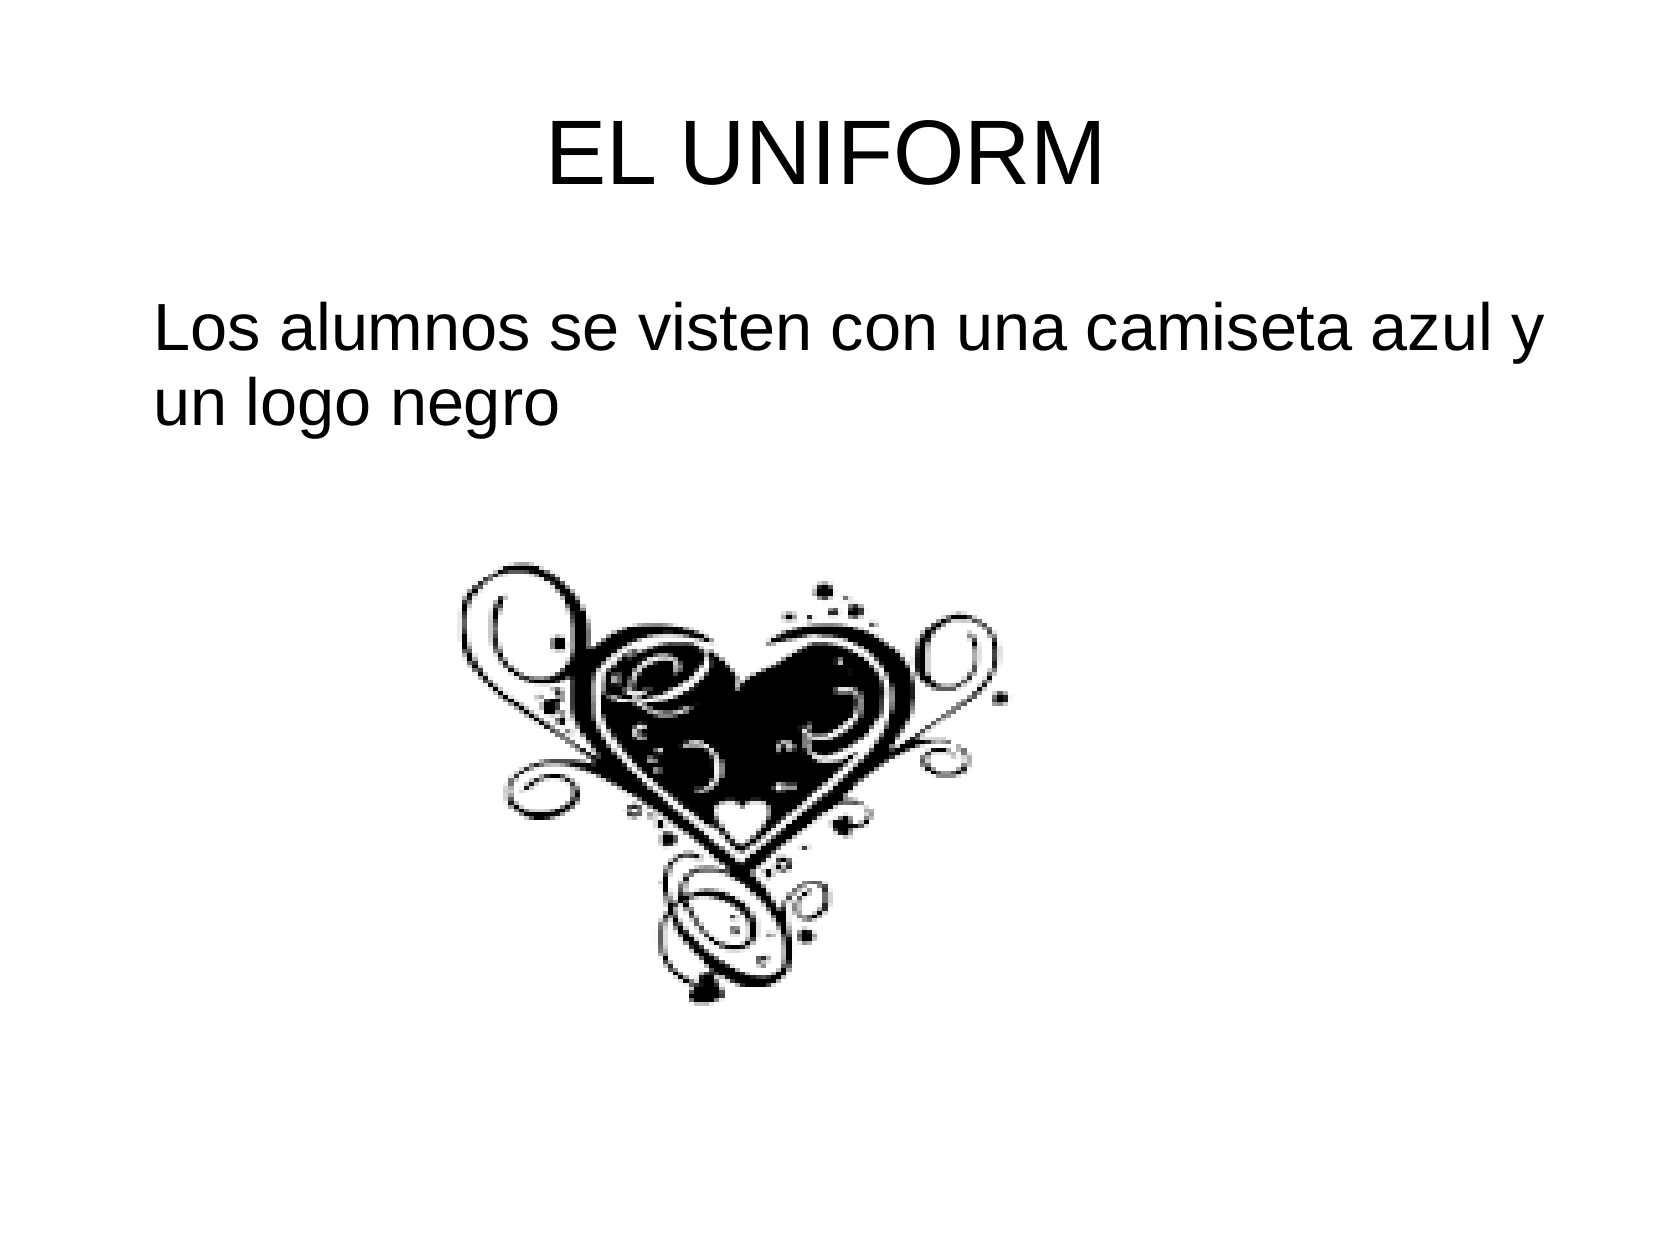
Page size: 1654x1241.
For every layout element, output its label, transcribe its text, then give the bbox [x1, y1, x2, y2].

list Los alumnos se visten con una camiseta azul y un logo negro [82, 290, 1571, 1109]
picture [442, 521, 1034, 1063]
title EL UNIFORM [82, 49, 1571, 257]
